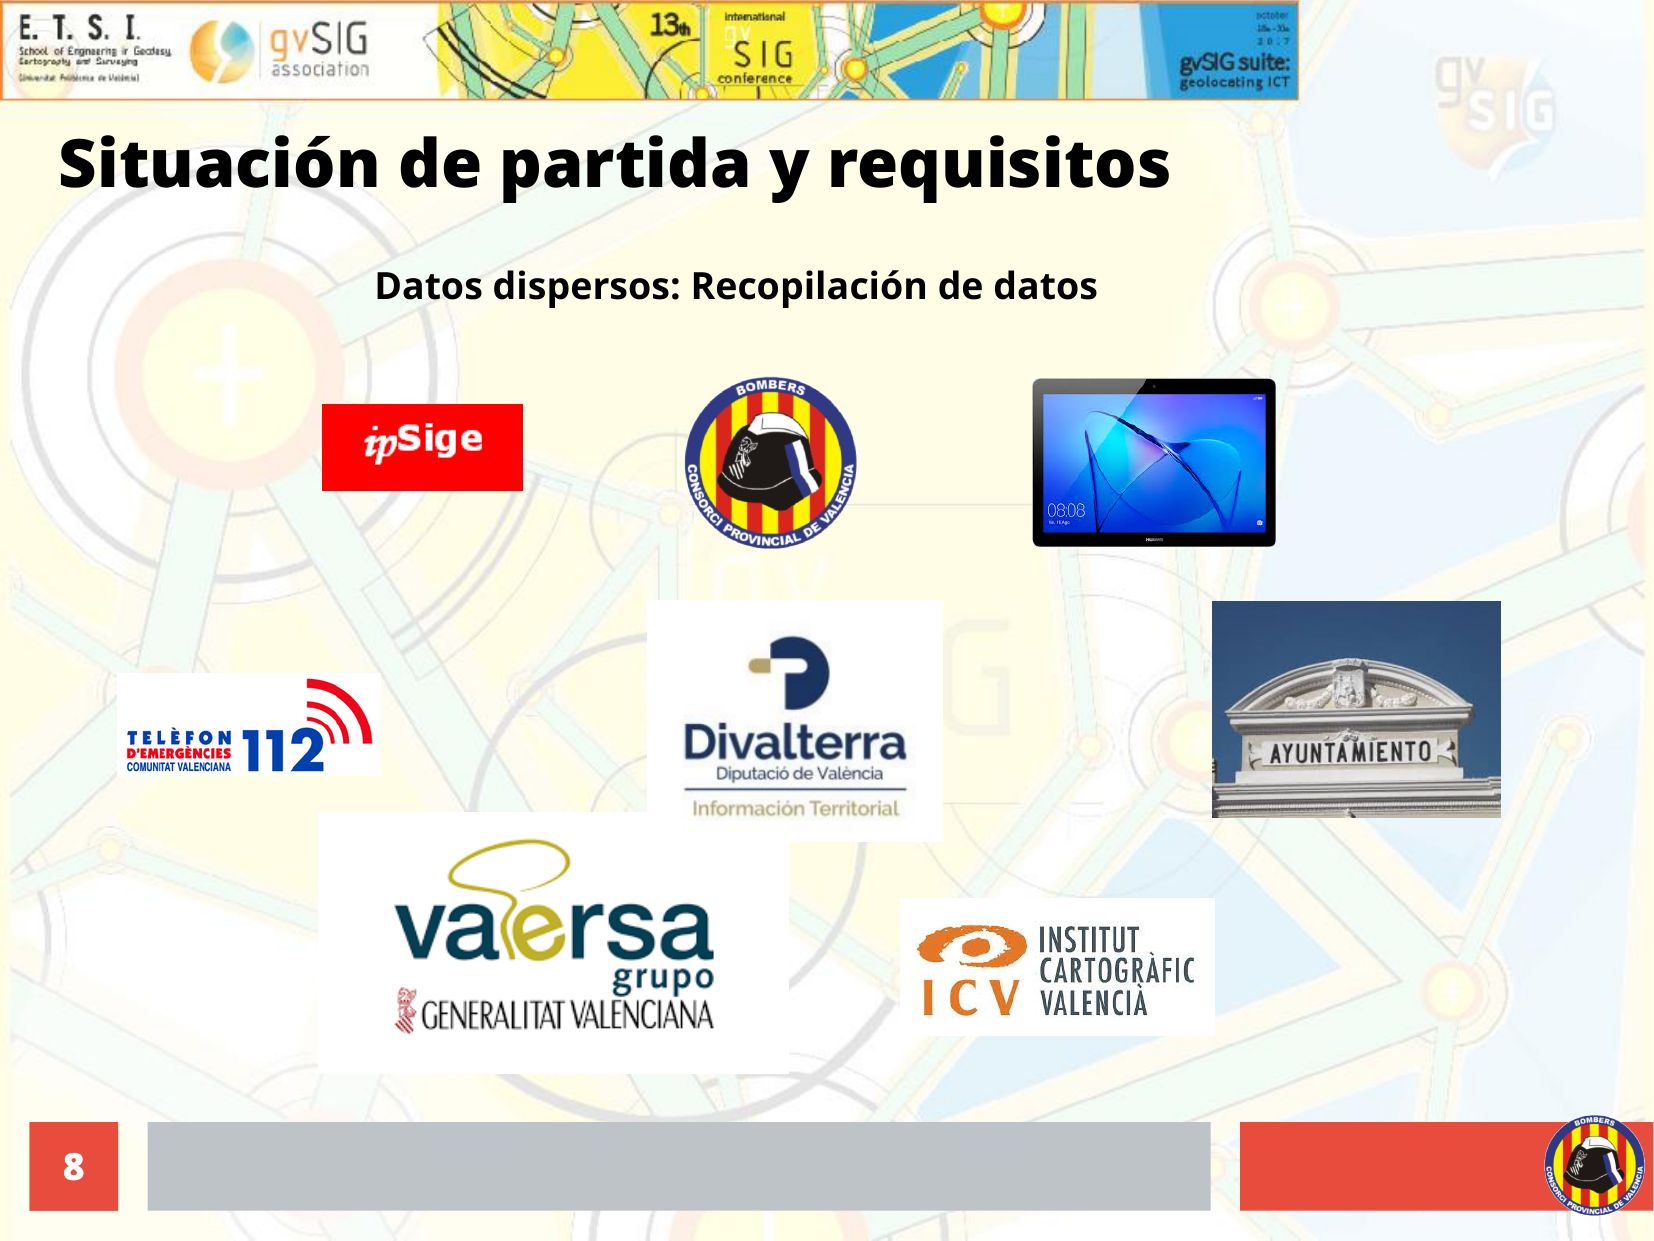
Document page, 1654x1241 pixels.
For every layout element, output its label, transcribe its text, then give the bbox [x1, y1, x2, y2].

title Situación de partida y requisitos [59, 59, 1595, 207]
text_box Datos dispersos: Recopilación de datos [359, 252, 1220, 319]
picture [0, 0, 1654, 1241]
